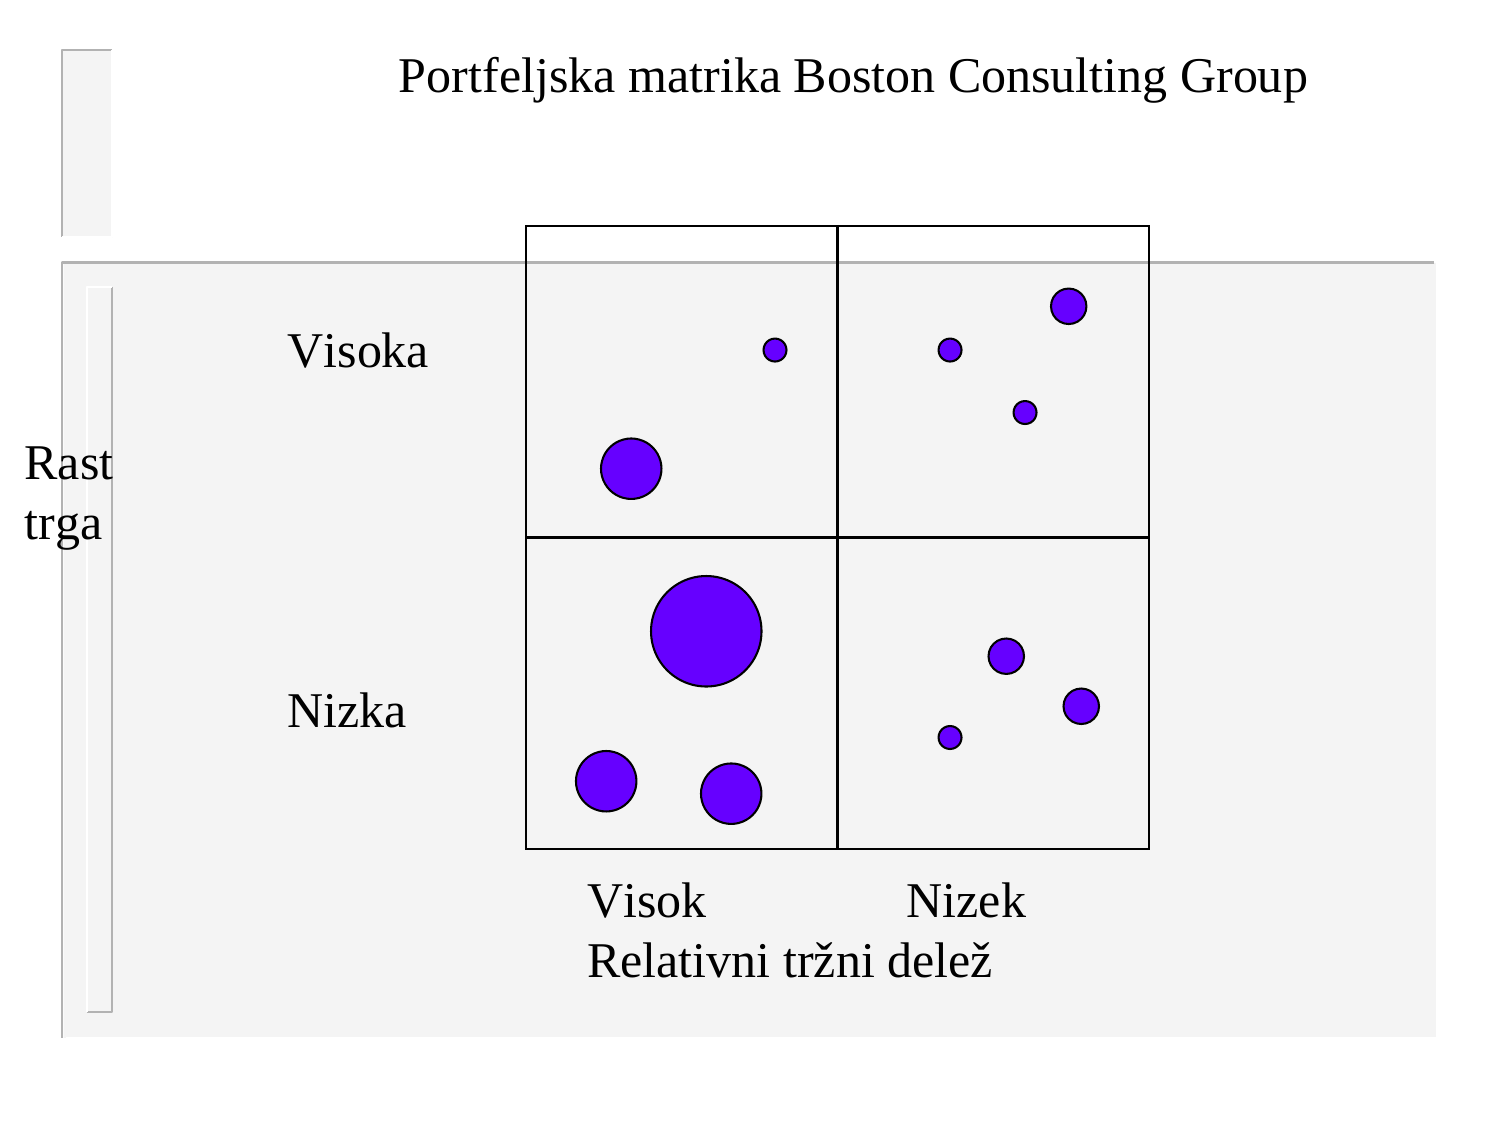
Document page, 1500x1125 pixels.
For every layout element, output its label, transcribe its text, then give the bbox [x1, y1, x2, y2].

text_box [1013, 401, 1037, 425]
text_box [988, 638, 1025, 674]
text_box [651, 576, 762, 687]
text_box [601, 438, 662, 499]
text_box [763, 338, 787, 362]
text_box Visok Nizek Relativni tržni delež [572, 859, 1042, 996]
text_box [938, 726, 962, 749]
text_box Rast trga [9, 422, 130, 558]
text_box [938, 338, 962, 362]
text_box Portfeljska matrika Boston Consulting Group [383, 34, 1324, 111]
text_box [1051, 288, 1087, 325]
text_box [1063, 688, 1100, 725]
text_box [575, 751, 637, 812]
text_box Visoka Nizka [272, 309, 445, 746]
text_box [700, 763, 762, 824]
